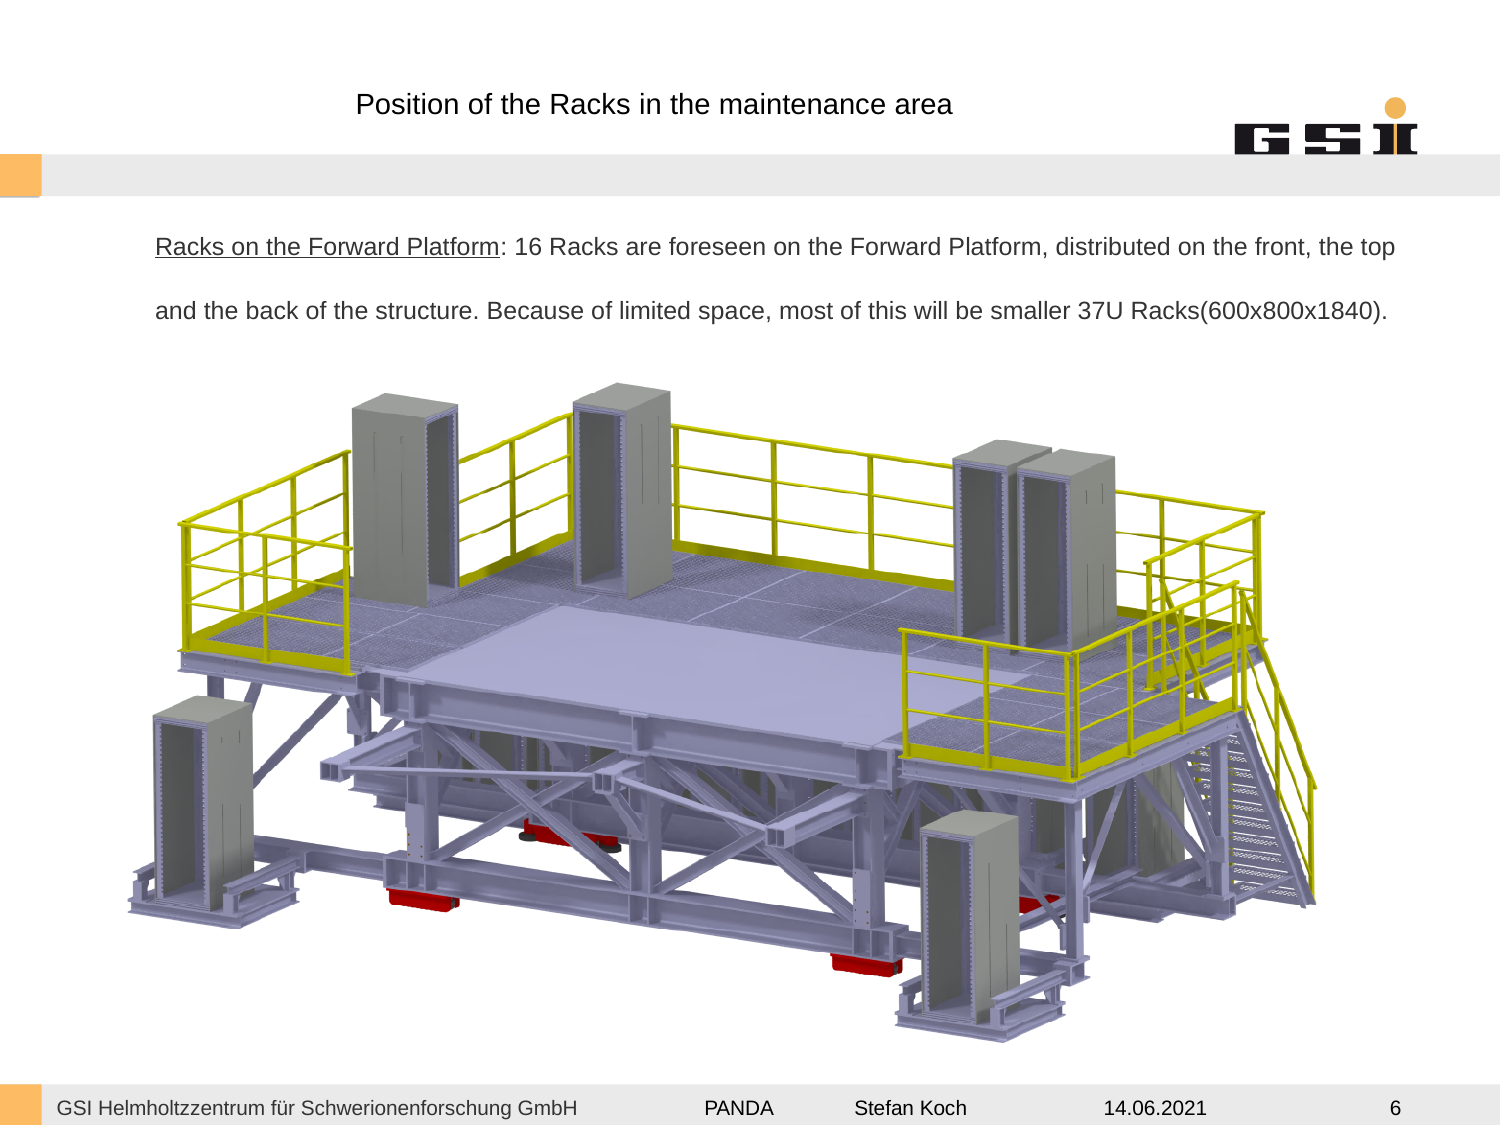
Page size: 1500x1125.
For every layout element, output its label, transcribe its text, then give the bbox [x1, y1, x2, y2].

text_box Racks on the Forward Platform: 16 Racks are foreseen on the Forward Platform, distributed on the front, the top and the back of the structure. Because of limited space, most of this will be smaller 37U Racks(600x800x1840). [69, 218, 1417, 1023]
text_box Position of the Racks in the maintenance area [195, 80, 1186, 162]
picture [1233, 95, 1419, 154]
picture [101, 374, 1336, 1051]
